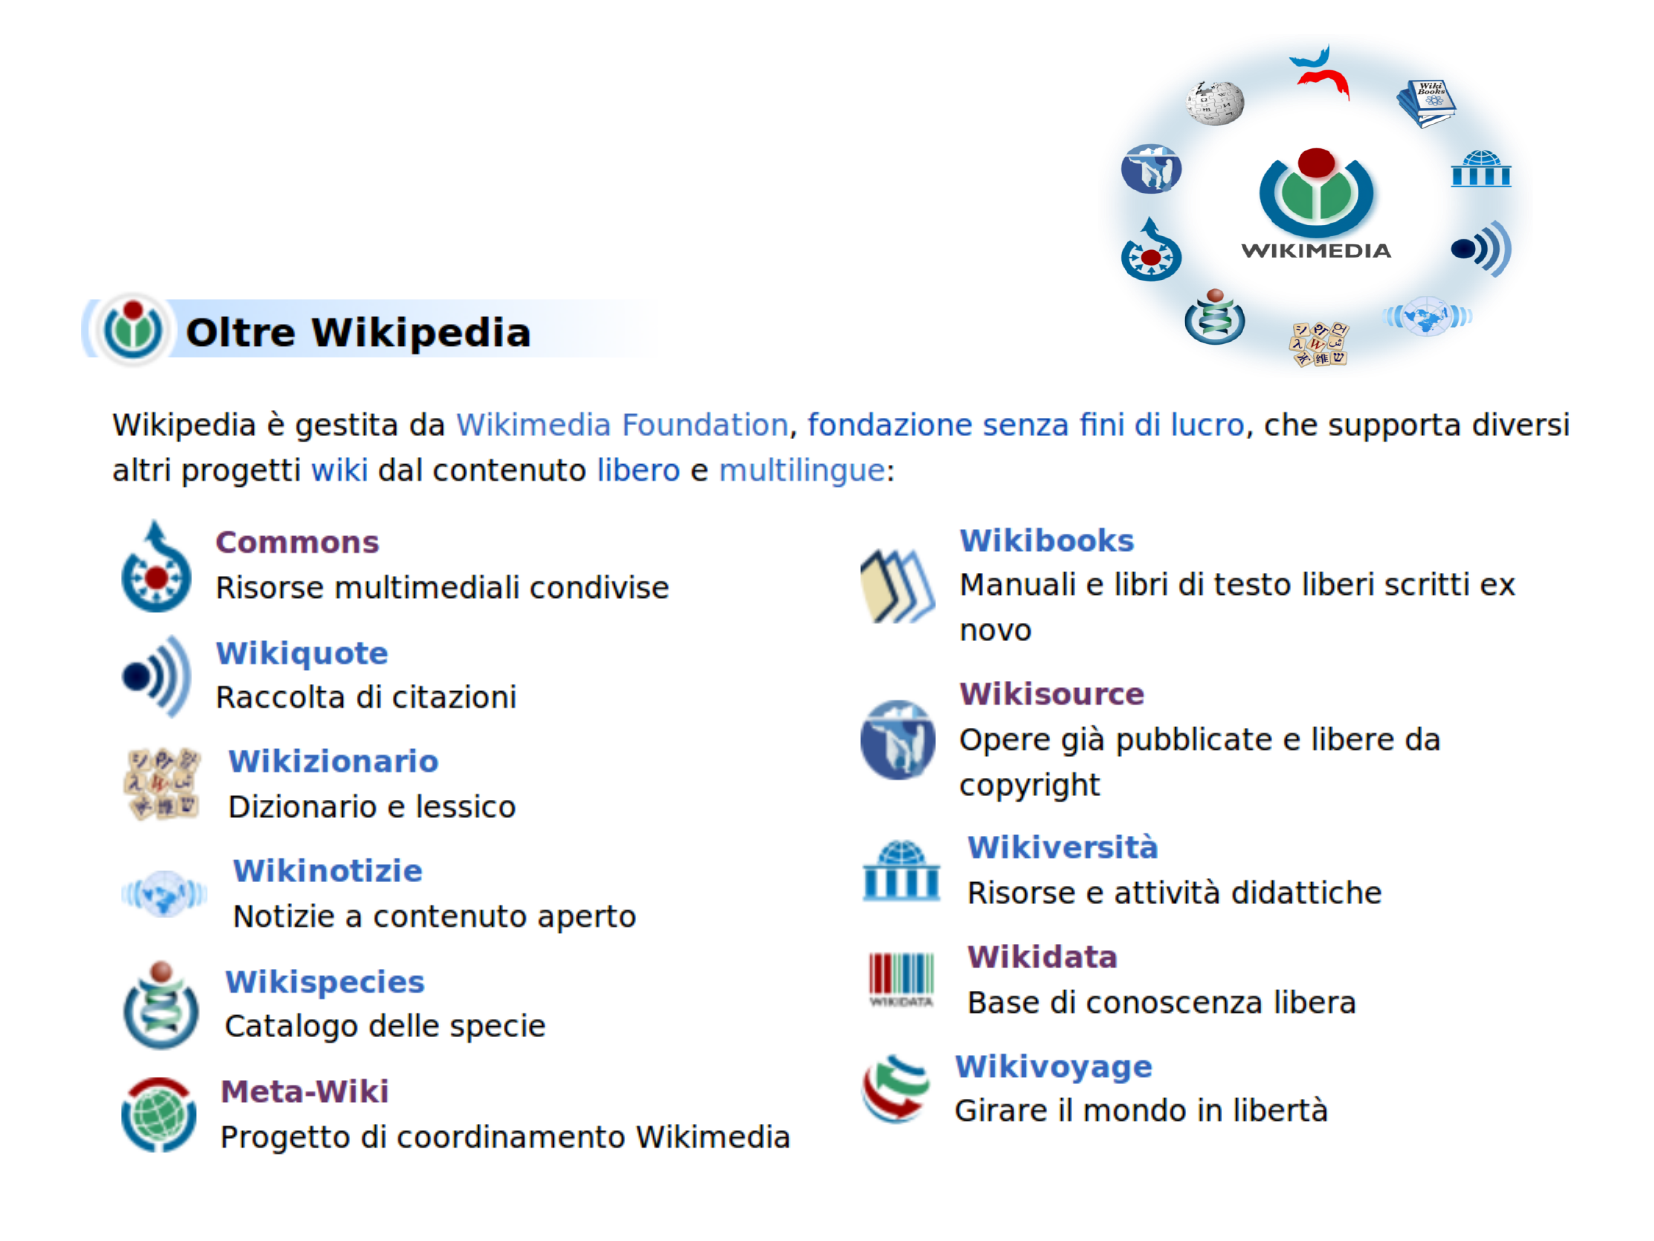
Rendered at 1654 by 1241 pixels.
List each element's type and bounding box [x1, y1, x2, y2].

picture [81, 34, 1583, 1170]
